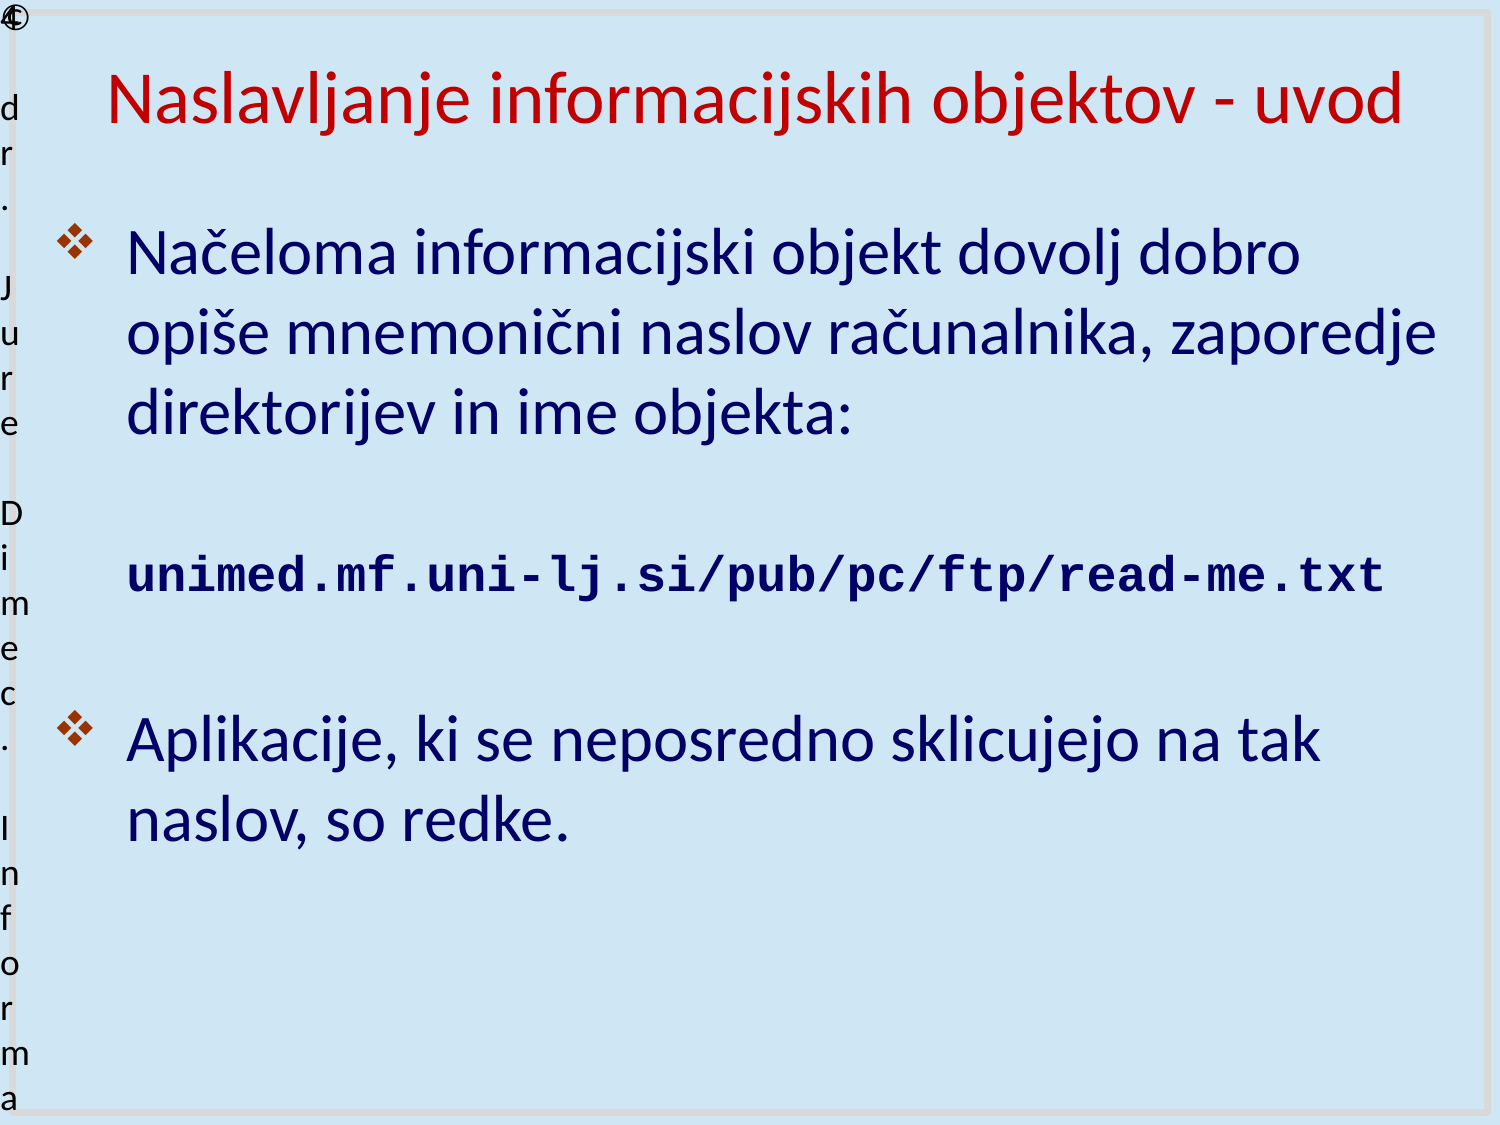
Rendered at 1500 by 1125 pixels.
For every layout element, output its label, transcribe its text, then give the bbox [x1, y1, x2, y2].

title Naslavljanje informacijskih objektov - uvod [37, 37, 1475, 150]
list Načeloma informacijski objekt dovolj dobro opiše mnemonični naslov računalnika, zaporedje direktorijev in ime objekta: unimed.mf.uni-lj.si/pub/pc/ftp/read-me.txt Aplikacije, ki se neposredno sklicujejo na tak naslov, so redke. [37, 200, 1475, 1050]
